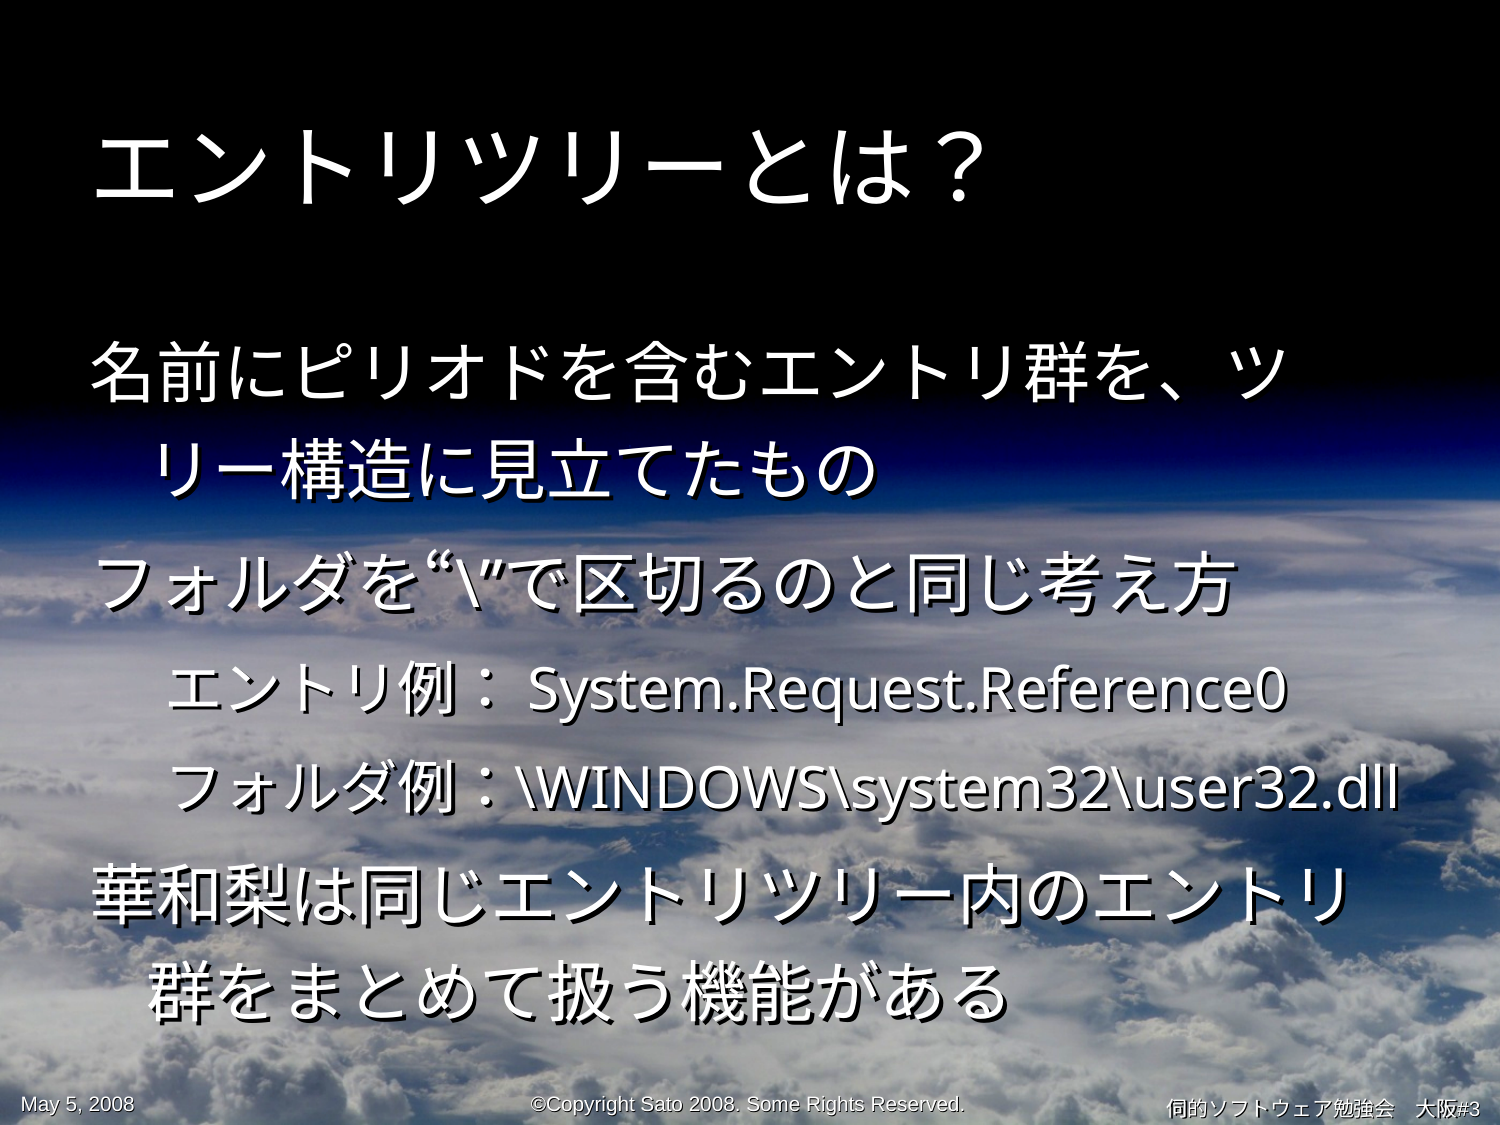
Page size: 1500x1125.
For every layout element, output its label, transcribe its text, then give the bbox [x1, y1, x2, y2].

list 名前にピリオドを含むエントリ群を、ツリー構造に見立てたもの フォルダを“\”で区切るのと同じ考え方 エントリ例： System.Request.Reference0 フォルダ例：\WINDOWS\system32\user32.dll 華和梨は同じエントリツリー内のエントリ群をまとめて扱う機能がある [75, 312, 1426, 988]
title エントリツリーとは？ [75, 47, 1426, 276]
